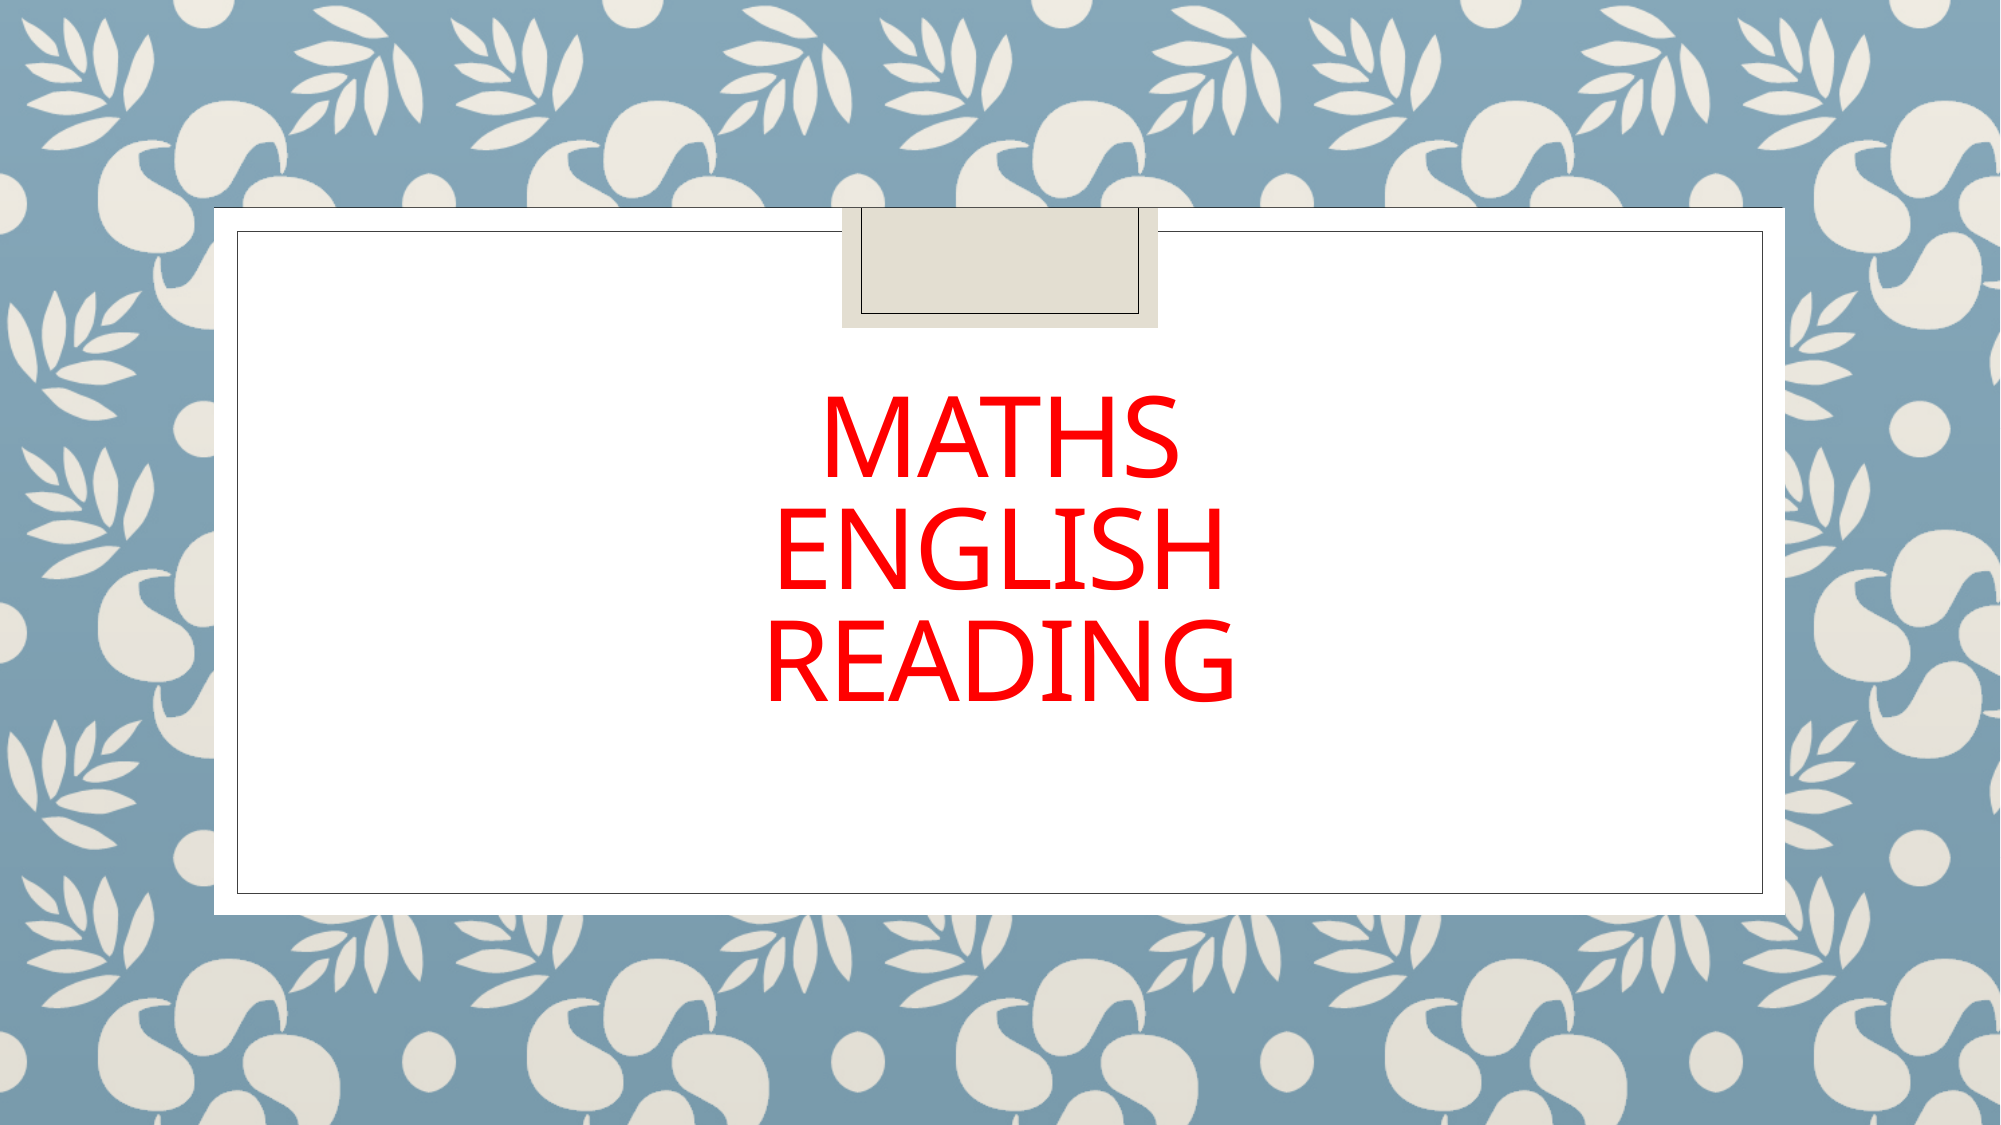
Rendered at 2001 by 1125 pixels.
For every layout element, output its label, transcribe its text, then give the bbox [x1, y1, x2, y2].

title Maths English reading [256, 343, 1745, 769]
